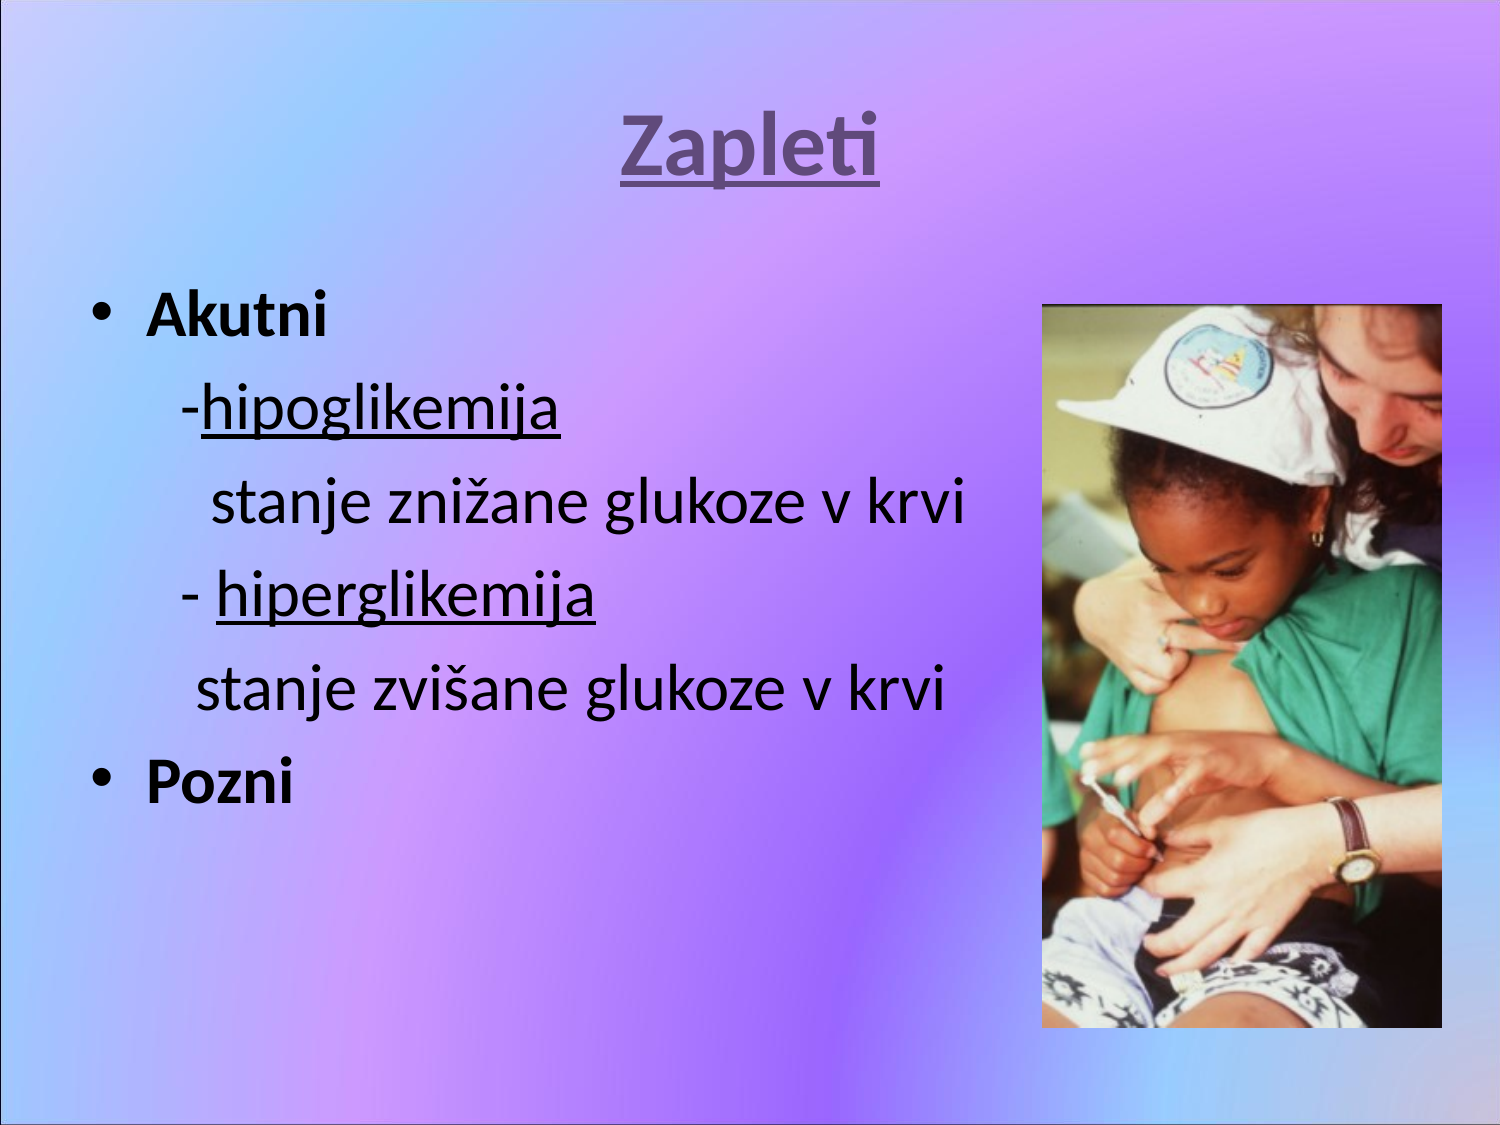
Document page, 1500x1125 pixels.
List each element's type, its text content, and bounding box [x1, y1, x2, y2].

picture [0, 0, 1500, 1125]
title Zapleti [75, 45, 1425, 233]
list Akutni -hipoglikemija stanje znižane glukoze v krvi - hiperglikemija stanje zvišane glukoze v krvi Pozni [75, 262, 1425, 1005]
